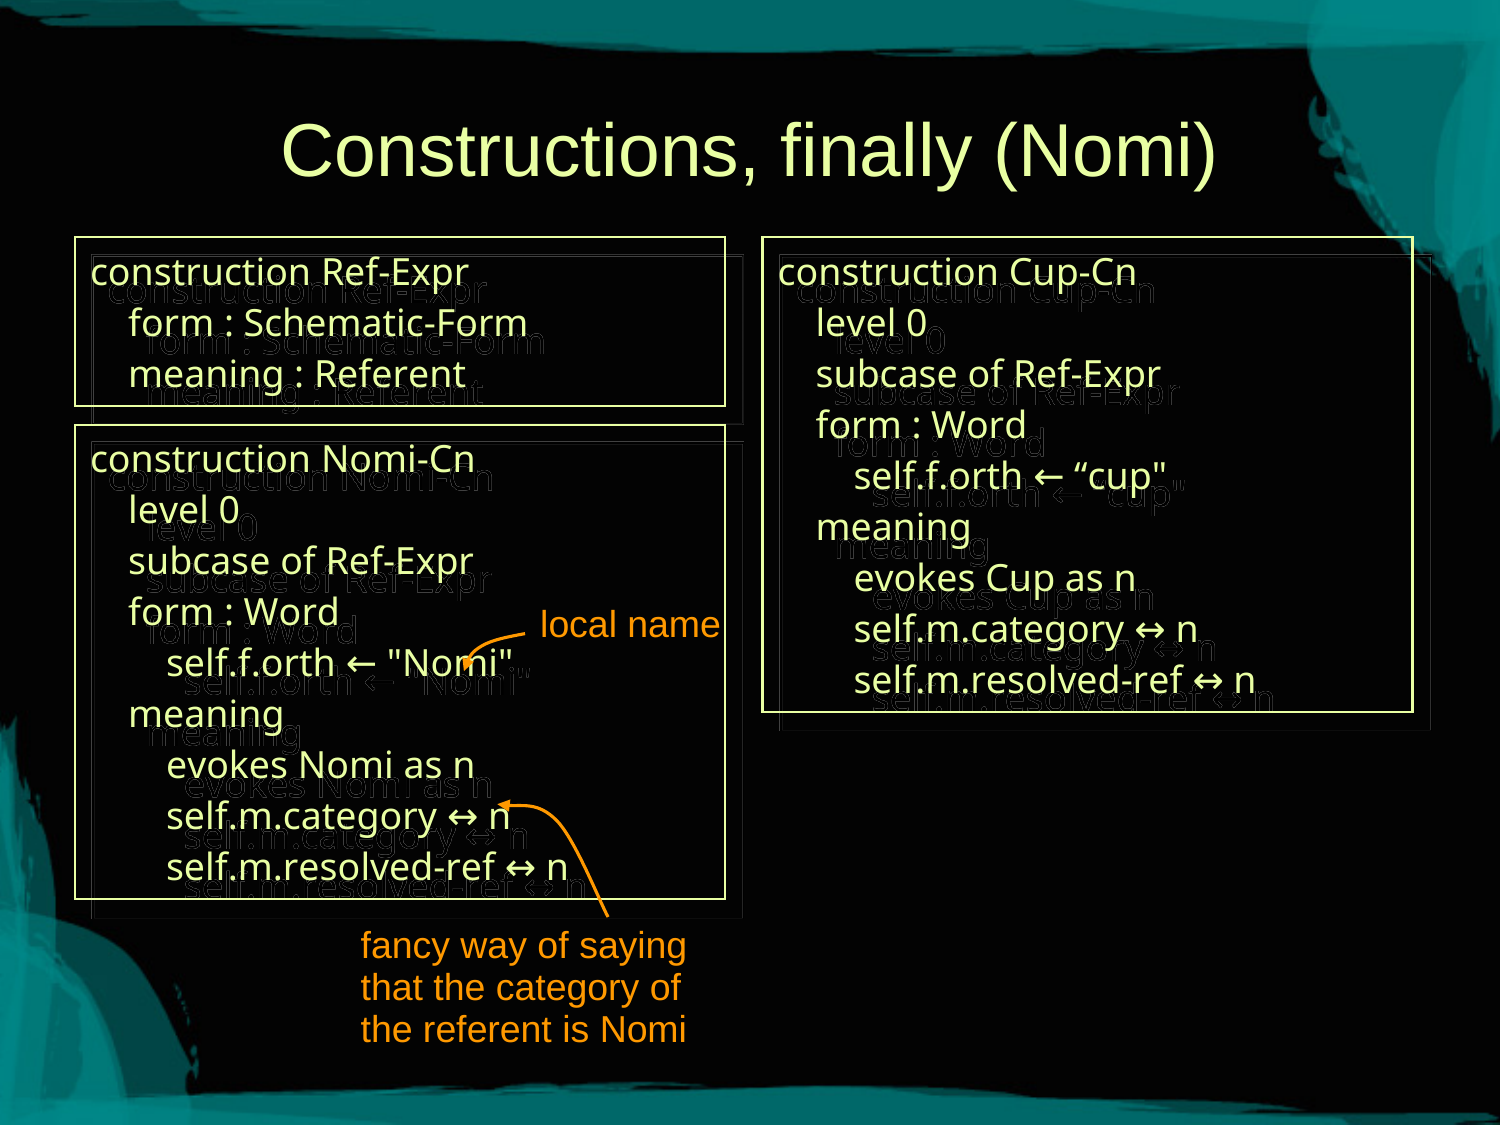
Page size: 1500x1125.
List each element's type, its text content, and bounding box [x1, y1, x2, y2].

text_box local name [525, 596, 737, 654]
text_box construction Ref-Expr form : Schematic-Form meaning : Referent [74, 237, 725, 406]
text_box construction Cup-Cn level 0 subcase of Ref-Expr form : Word self.f.orth ← “cup" meaning evokes Cup as n self.m.category ↔ n self.m.resolved-ref ↔ n [762, 237, 1413, 712]
text_box fancy way of saying that the category of the referent is Nomi [345, 917, 703, 1059]
text_box construction Nomi-Cn level 0 subcase of Ref-Expr form : Word self.f.orth ← "Nomi" meaning evokes Nomi as n self.m.category ↔ n self.m.resolved-ref ↔ n [74, 424, 725, 900]
picture [0, 0, 1500, 1125]
title Constructions, finally (Nomi) [112, 86, 1388, 214]
